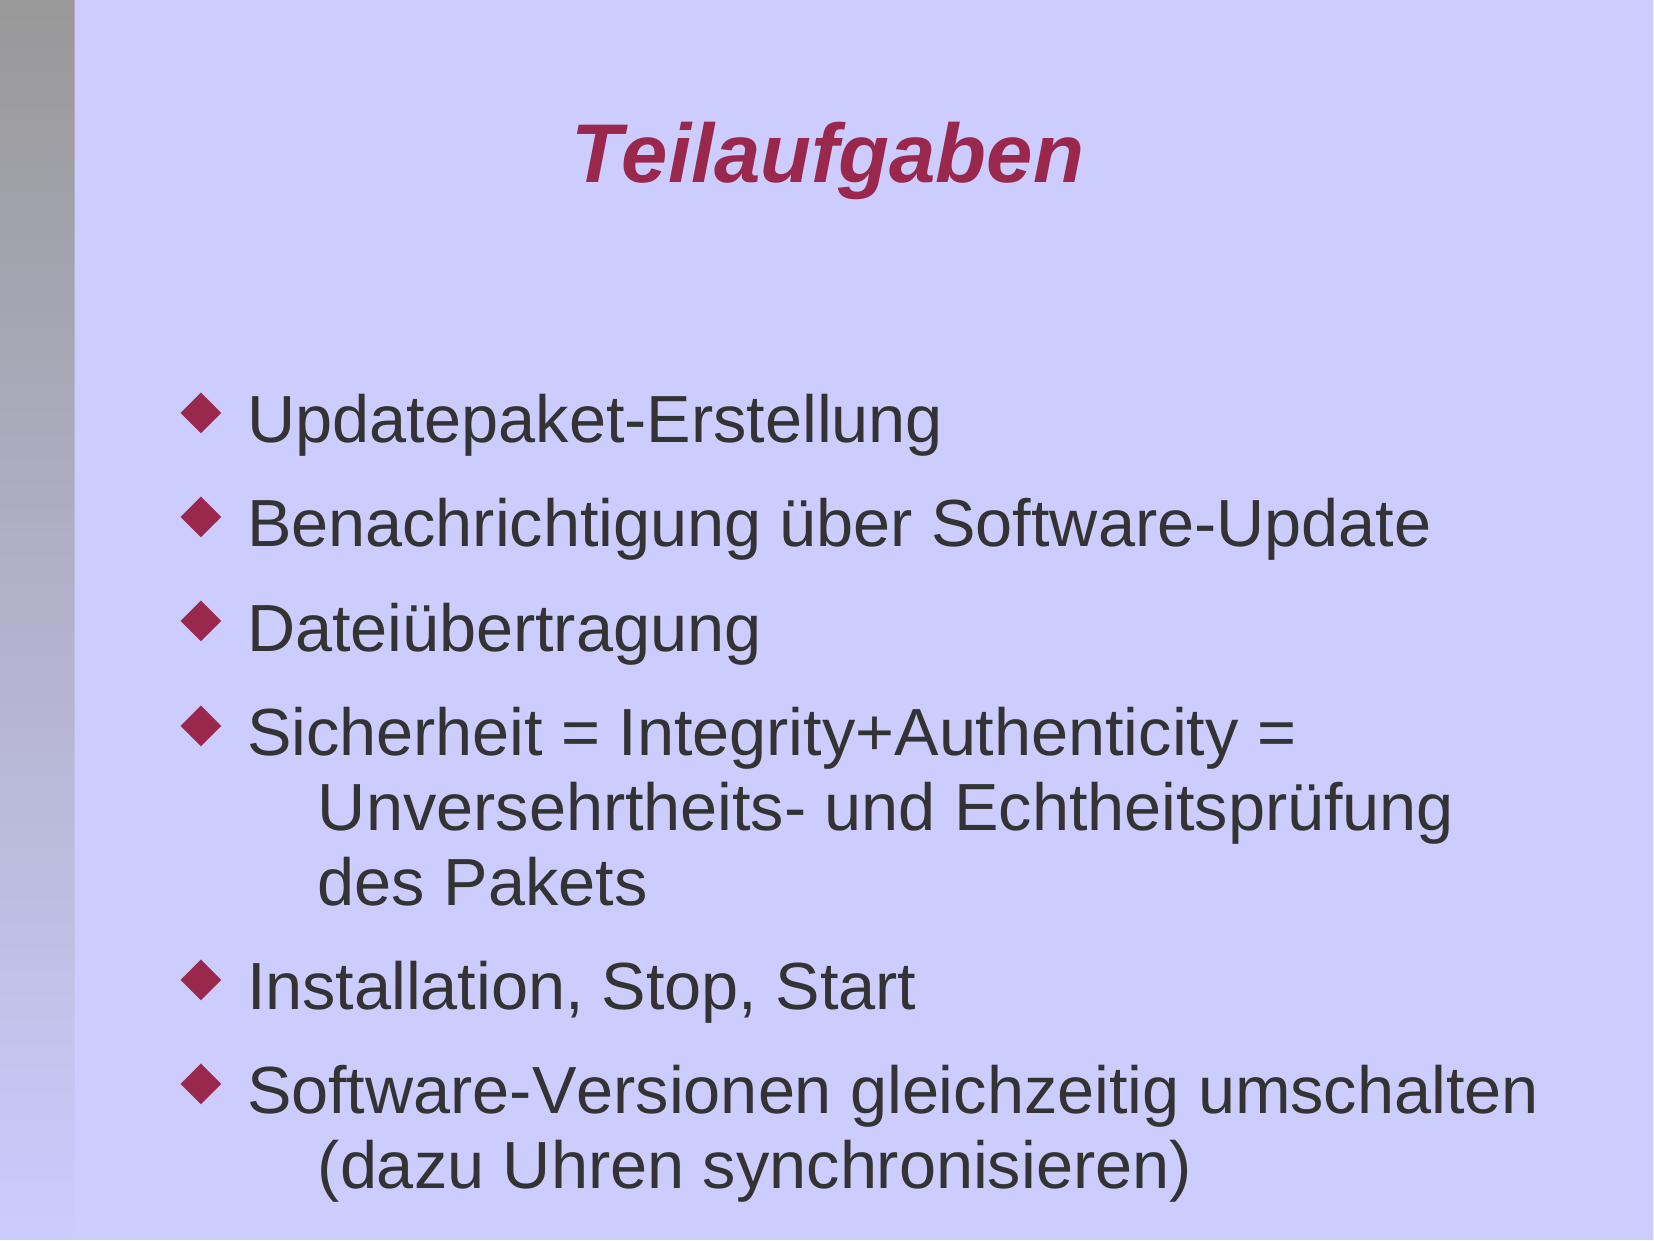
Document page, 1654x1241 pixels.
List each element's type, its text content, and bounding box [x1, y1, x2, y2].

list Updatepaket-Erstellung Benachrichtigung über Software-Update Dateiübertragung Sicherheit = Integrity+Authenticity = Unversehrtheits- und Echtheitsprüfung des Pakets Installation, Stop, Start Software-Versionen gleichzeitig umschalten (dazu Uhren synchronisieren) [152, 344, 1560, 1127]
title Teilaufgaben [121, 49, 1534, 257]
